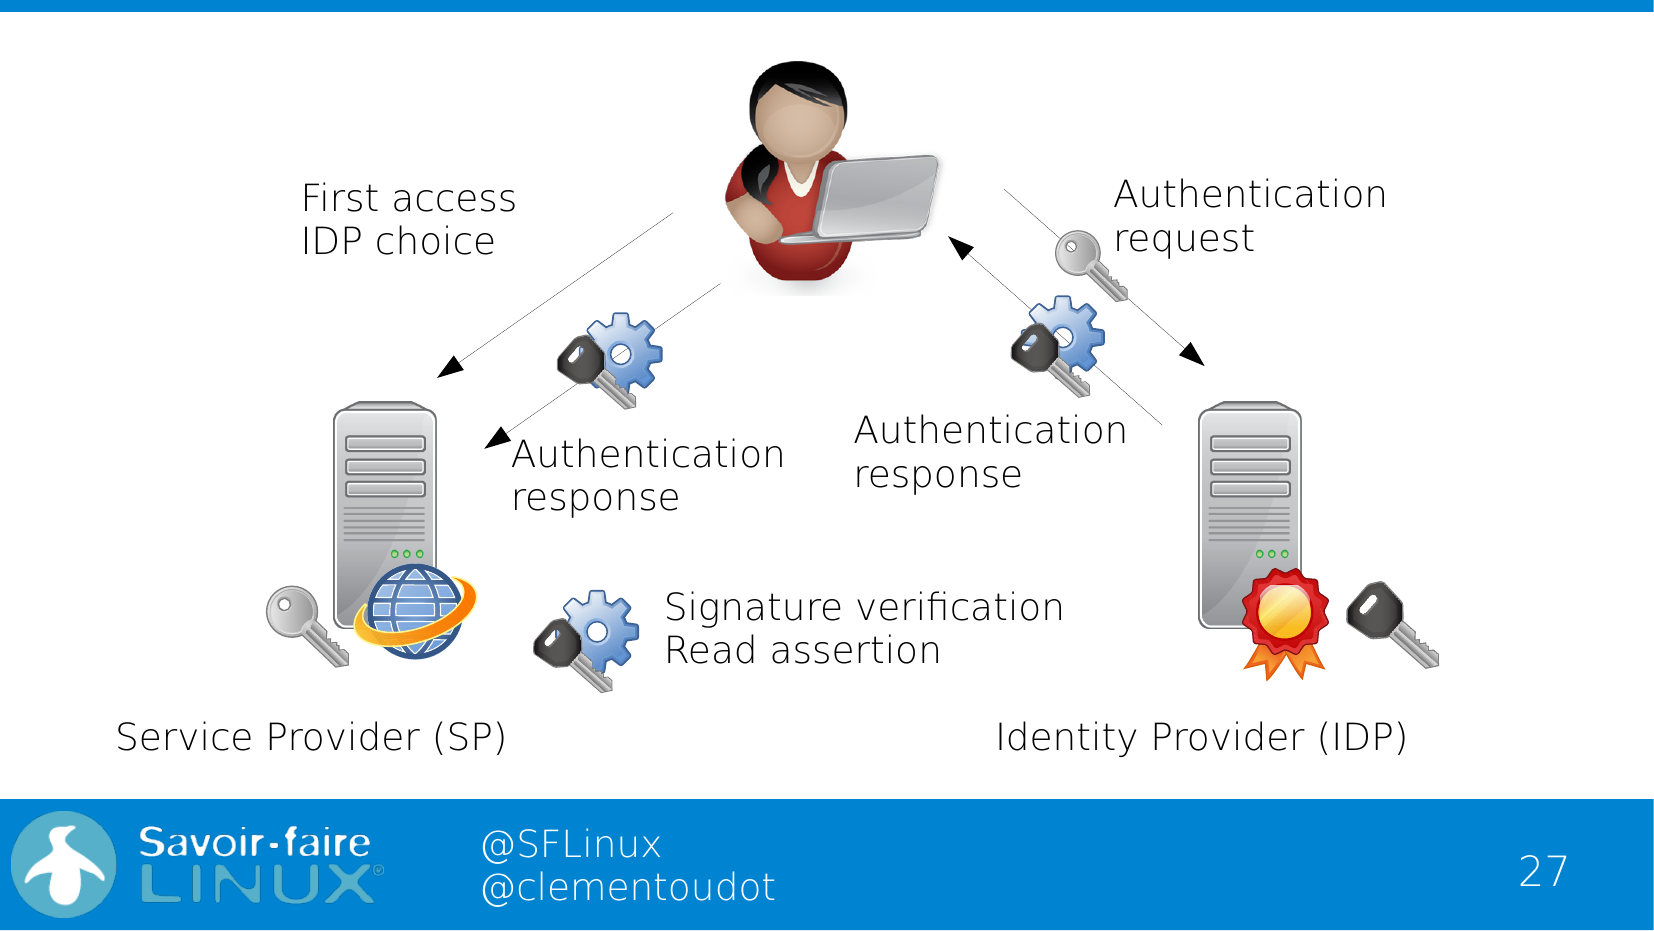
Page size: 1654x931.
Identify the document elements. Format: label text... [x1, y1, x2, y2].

picture [531, 577, 648, 697]
text_box Service Provider (SP) [100, 708, 640, 768]
text_box Authentication response [838, 401, 1193, 508]
text_box Authentication response [496, 425, 804, 532]
text_box Authentication request [1098, 165, 1453, 272]
picture [11, 811, 384, 918]
text_box Identity Provider (IDP) [980, 708, 1524, 768]
picture [705, 47, 949, 296]
picture [1198, 401, 1441, 686]
picture [1009, 224, 1133, 402]
text_box First access IDP choice [285, 168, 579, 272]
picture [259, 401, 482, 674]
picture [555, 300, 675, 414]
text_box Signature verification Read assertion [648, 577, 1181, 686]
